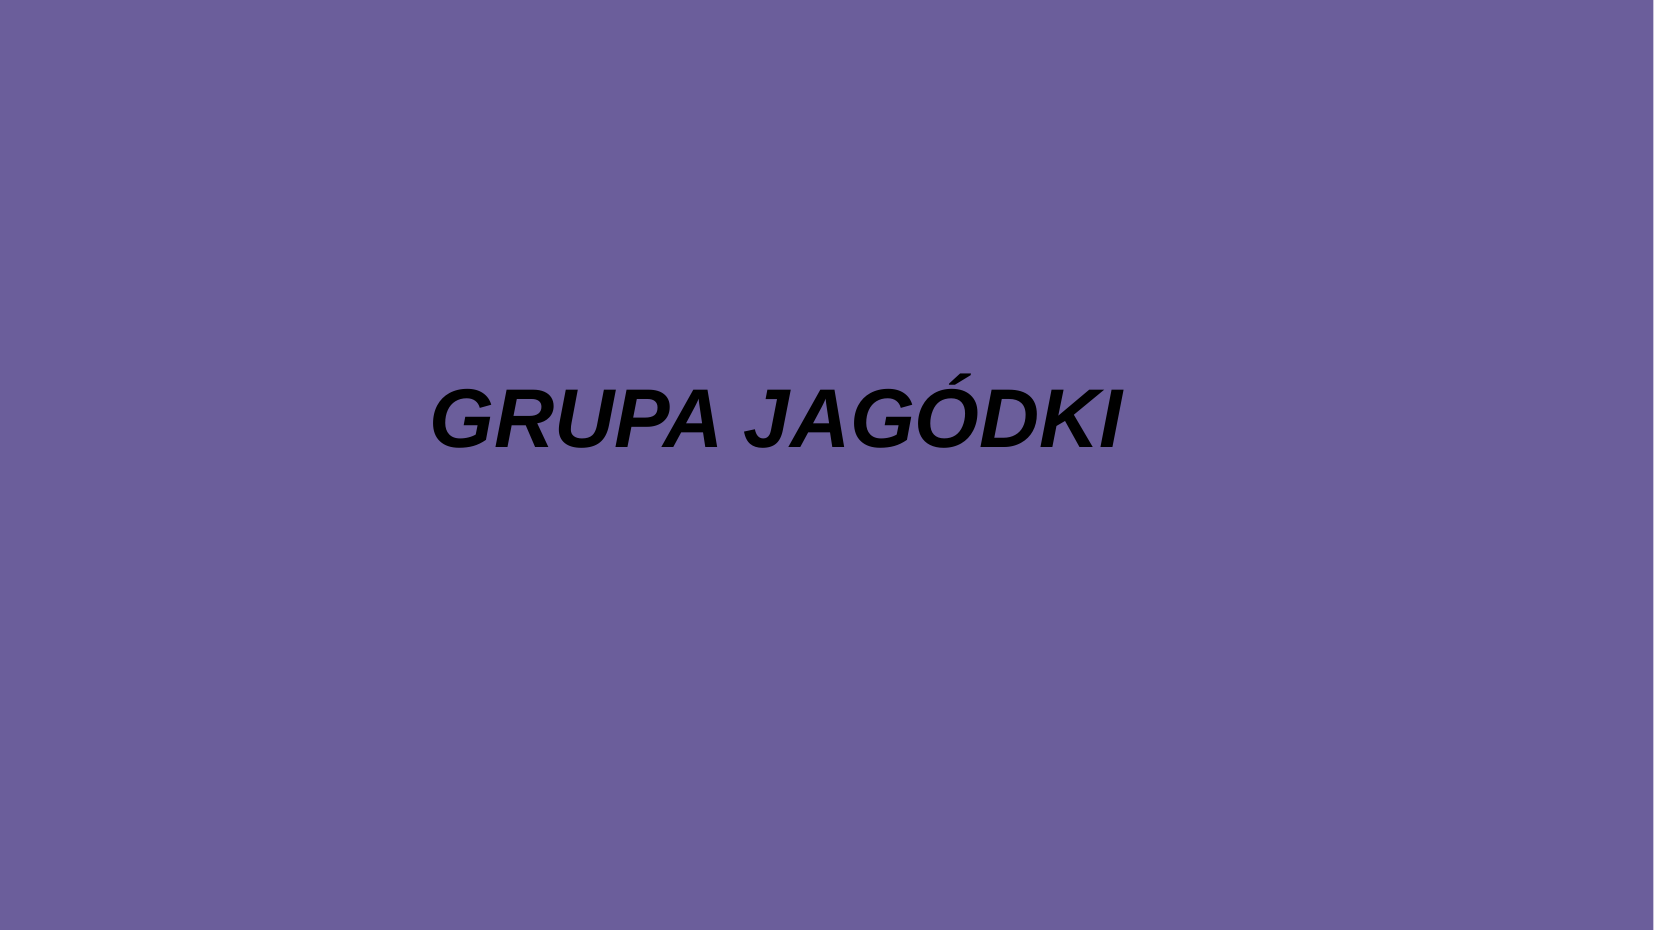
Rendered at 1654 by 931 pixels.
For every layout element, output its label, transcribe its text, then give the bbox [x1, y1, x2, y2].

text_box GRUPA JAGÓDKI [414, 364, 1138, 473]
